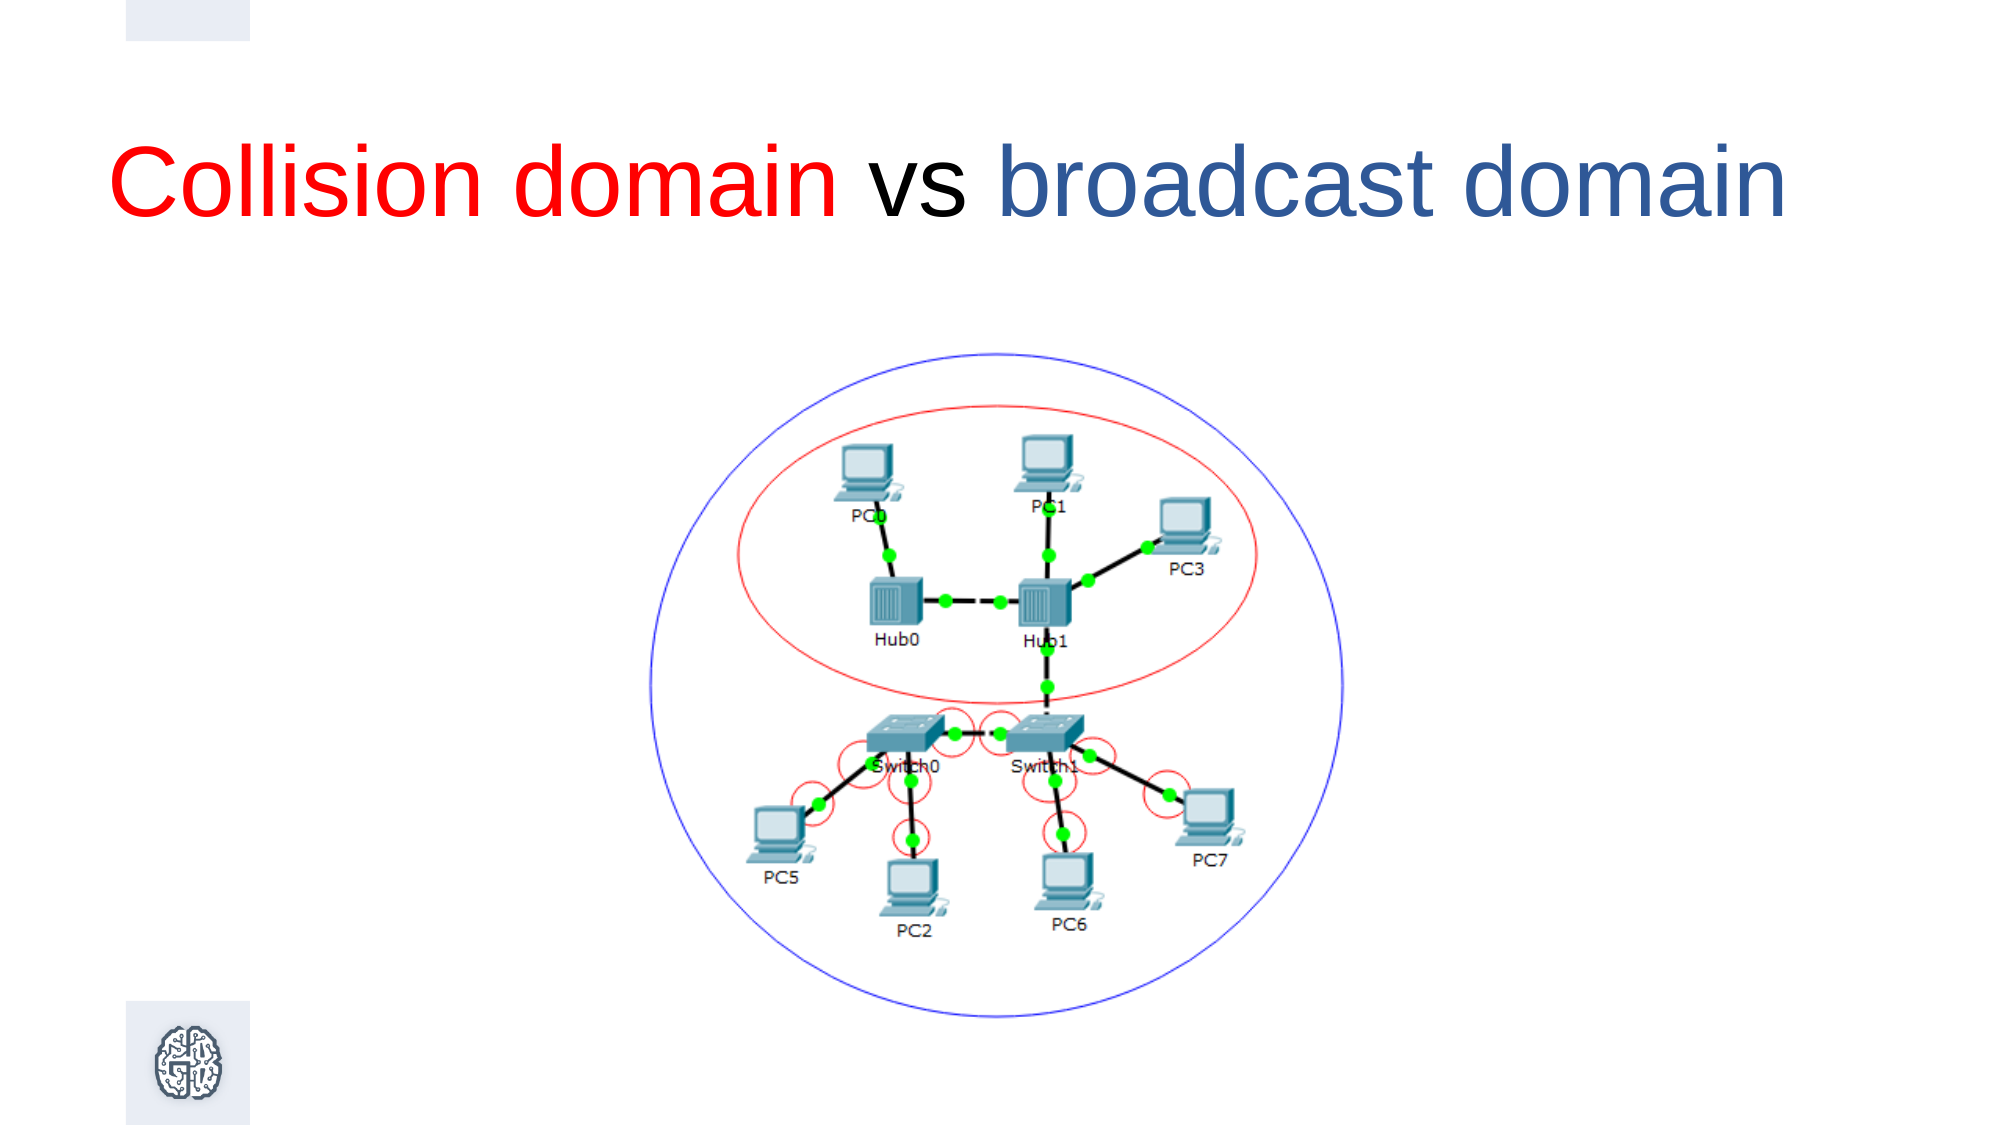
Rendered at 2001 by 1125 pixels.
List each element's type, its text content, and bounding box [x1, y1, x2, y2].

picture [144, 1016, 232, 1110]
picture [618, 328, 1382, 1053]
title Collision domain vs broadcast domain [92, 127, 1908, 241]
